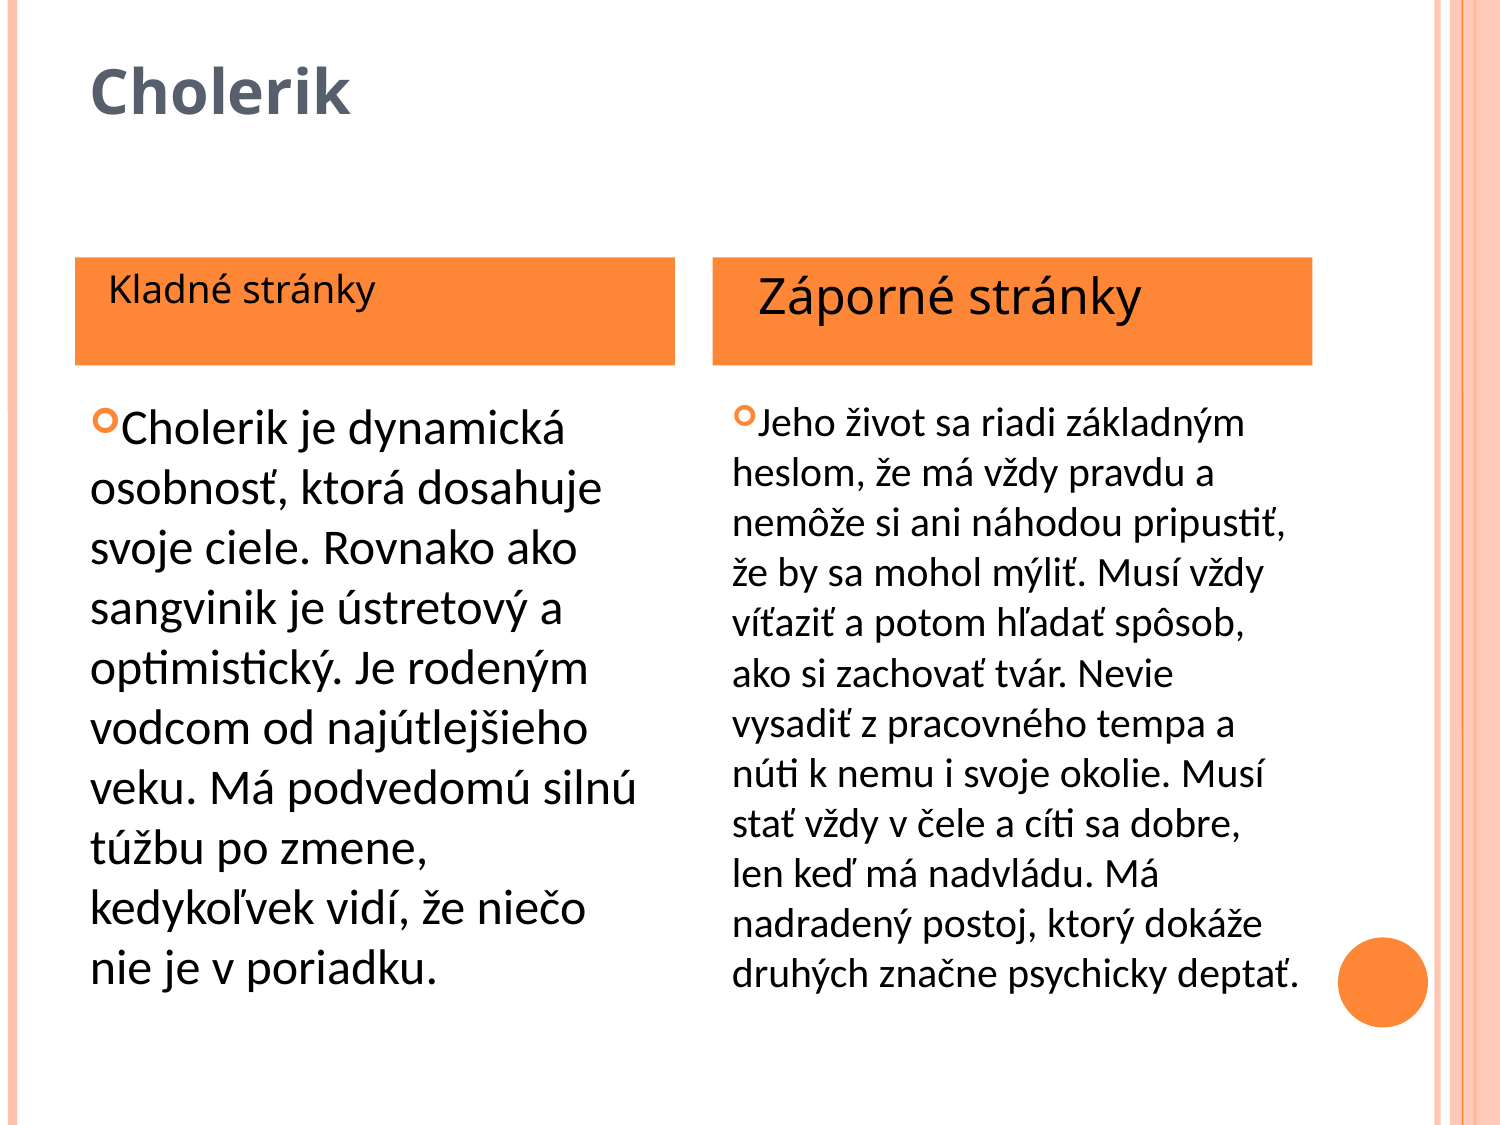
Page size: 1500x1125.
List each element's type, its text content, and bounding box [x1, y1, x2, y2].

list Kladné stránky [75, 257, 675, 366]
list Jeho život sa riadi základným heslom, že má vždy pravdu a nemôže si ani náhodou pripustiť, že by sa mohol mýliť. Musí vždy víťaziť a potom hľadať spôsob, ako si zachovať tvár. Nevie vysadiť z pracovného tempa a núti k nemu i svoje okolie. Musí stať vždy v čele a cíti sa dobre, len keď má nadvládu. Má nadradený postoj, ktorý dokáže druhých značne psychicky deptať. [717, 387, 1318, 1025]
list Cholerik je dynamická osobnosť, ktorá dosahuje svoje ciele. Rovnako ako sangvinik je ústretový a optimistický. Je rodeným vodcom od najútlejšieho veku. Má podvedomú silnú túžbu po zmene, kedykoľvek vidí, že niečo nie je v poriadku. [75, 387, 675, 1025]
title Cholerik [75, 44, 1313, 233]
list Záporné stránky [712, 257, 1313, 366]
